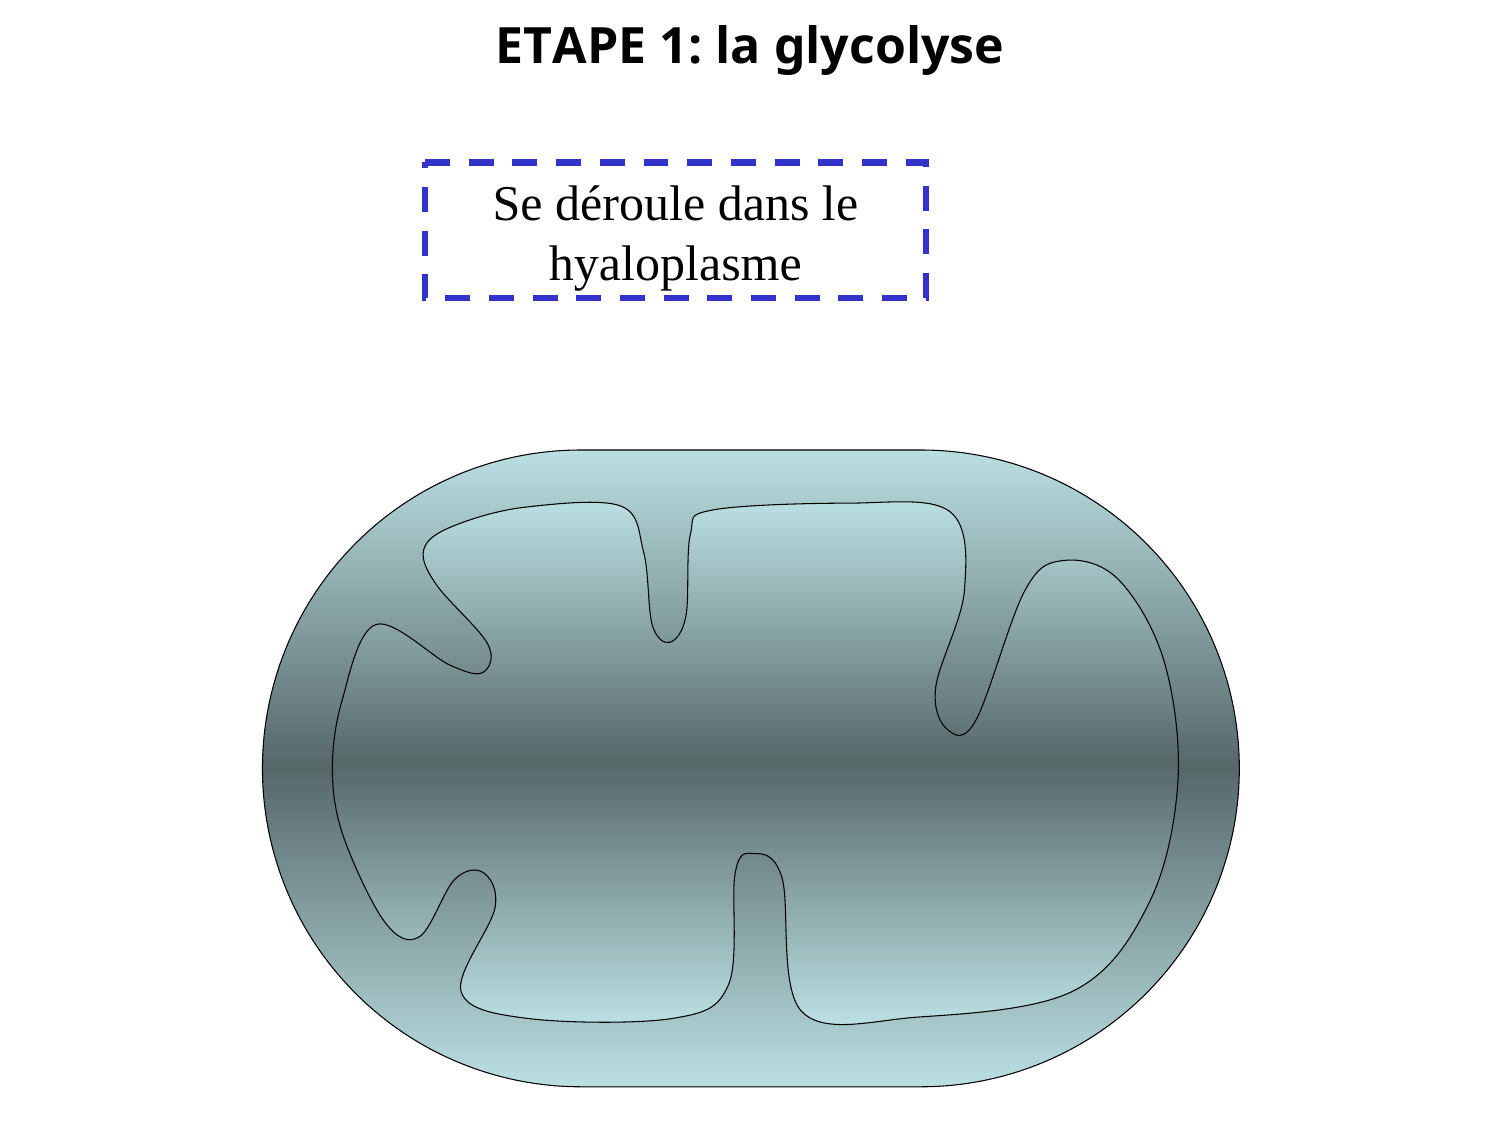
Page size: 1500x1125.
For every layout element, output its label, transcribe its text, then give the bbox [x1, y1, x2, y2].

text_box [262, 450, 1240, 1087]
title ETAPE 1: la glycolyse [112, 0, 1388, 88]
text_box Se déroule dans le hyaloplasme [425, 162, 927, 298]
